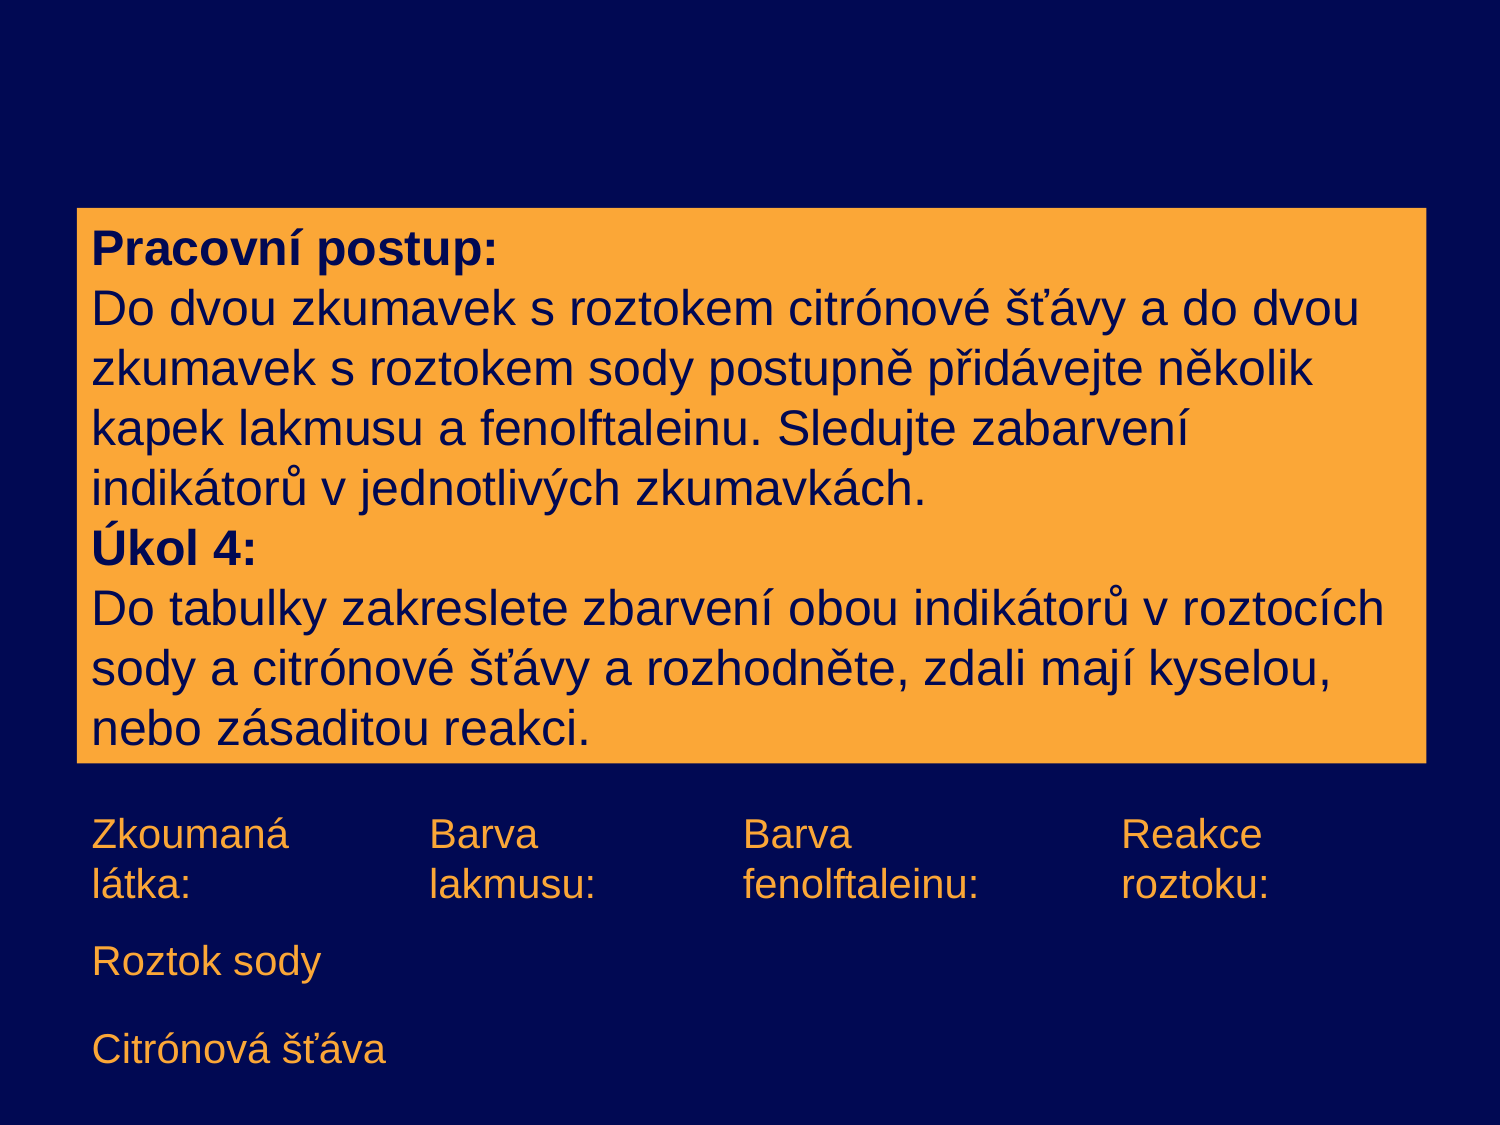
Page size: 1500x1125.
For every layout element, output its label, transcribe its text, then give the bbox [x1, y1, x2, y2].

table_cell [728, 914, 1106, 1002]
table_header Zkoumaná látka: [77, 799, 414, 914]
table_cell [1106, 914, 1427, 1002]
table_cell Citrónová šťáva [77, 1002, 414, 1091]
table_header Reakce roztoku: [1106, 799, 1427, 914]
table_cell [1106, 1002, 1427, 1091]
table_cell Roztok sody [77, 914, 414, 1002]
table_cell [414, 1002, 728, 1091]
table_cell [414, 914, 728, 1002]
table_cell [728, 1002, 1106, 1091]
table_header Barva lakmusu: [414, 799, 728, 914]
text_box Pracovní postup: Do dvou zkumavek s roztokem citrónové šťávy a do dvou zkumavek s roztokem sody postupně přidávejte několik kapek lakmusu a fenolftaleinu. Sledujte zabarvení indikátorů v jednotlivých zkumavkách. Úkol 4: Do tabulky zakreslete zbarvení obou indikátorů v roztocích sody a citrónové šťávy a rozhodněte, zdali mají kyselou, nebo zásaditou reakci. [76, 207, 1427, 764]
title Žákovský pokus – skupinová práce [75, 0, 1426, 423]
table_header Barva fenolftaleinu: [728, 799, 1106, 914]
